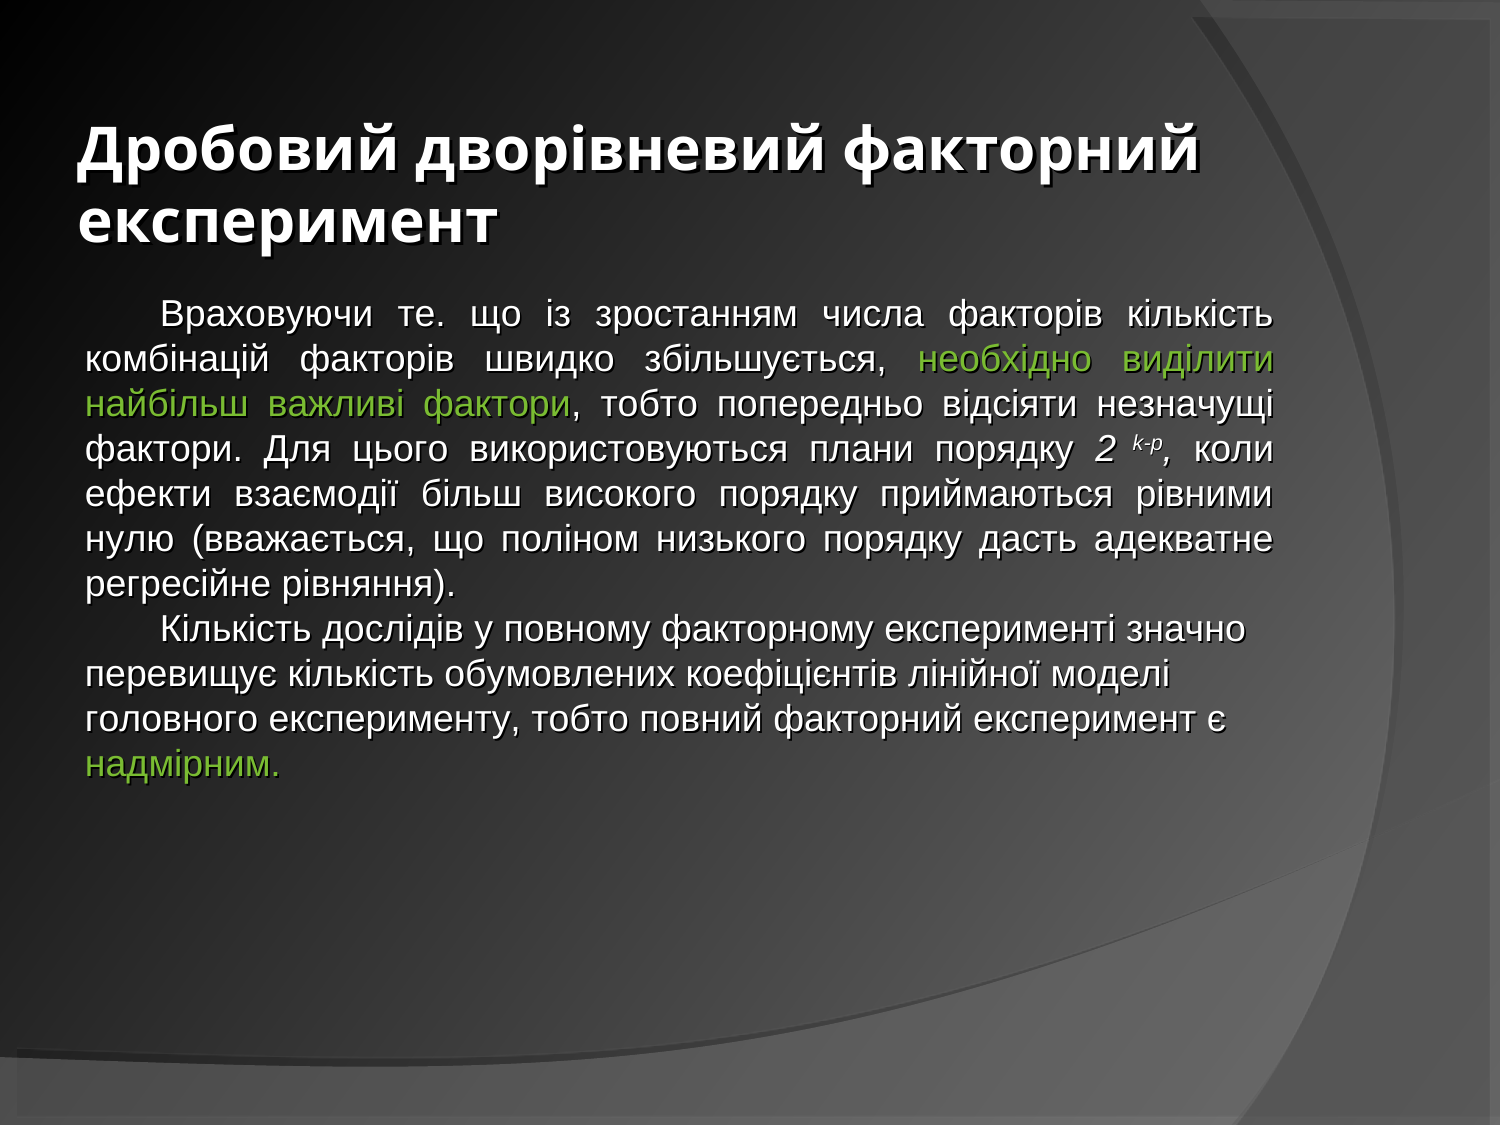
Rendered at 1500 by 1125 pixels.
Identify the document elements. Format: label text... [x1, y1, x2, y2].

title Дробовий дворівневий факторний експеримент [70, 101, 1254, 263]
text_box Враховуючи те. що із зростанням числа факторів кількість комбінацій факторів швидко збільшується, необхідно виділити найбільш важливі фактори, тобто попередньо відсіяти незначущі фактори. Для цього використовуються плани порядку 2 k-р, коли ефекти взаємодії більш високого порядку приймаються рівними нулю (вважається, що поліном низького порядку дасть адекватне регресійне рівняння). Кількість дослідів у повному факторному експерименті значно перевищує кількість обумовлених коефіцієнтів лінійної моделі головного експерименту, тобто повний факторний експеримент є надмірним. [70, 281, 1290, 990]
